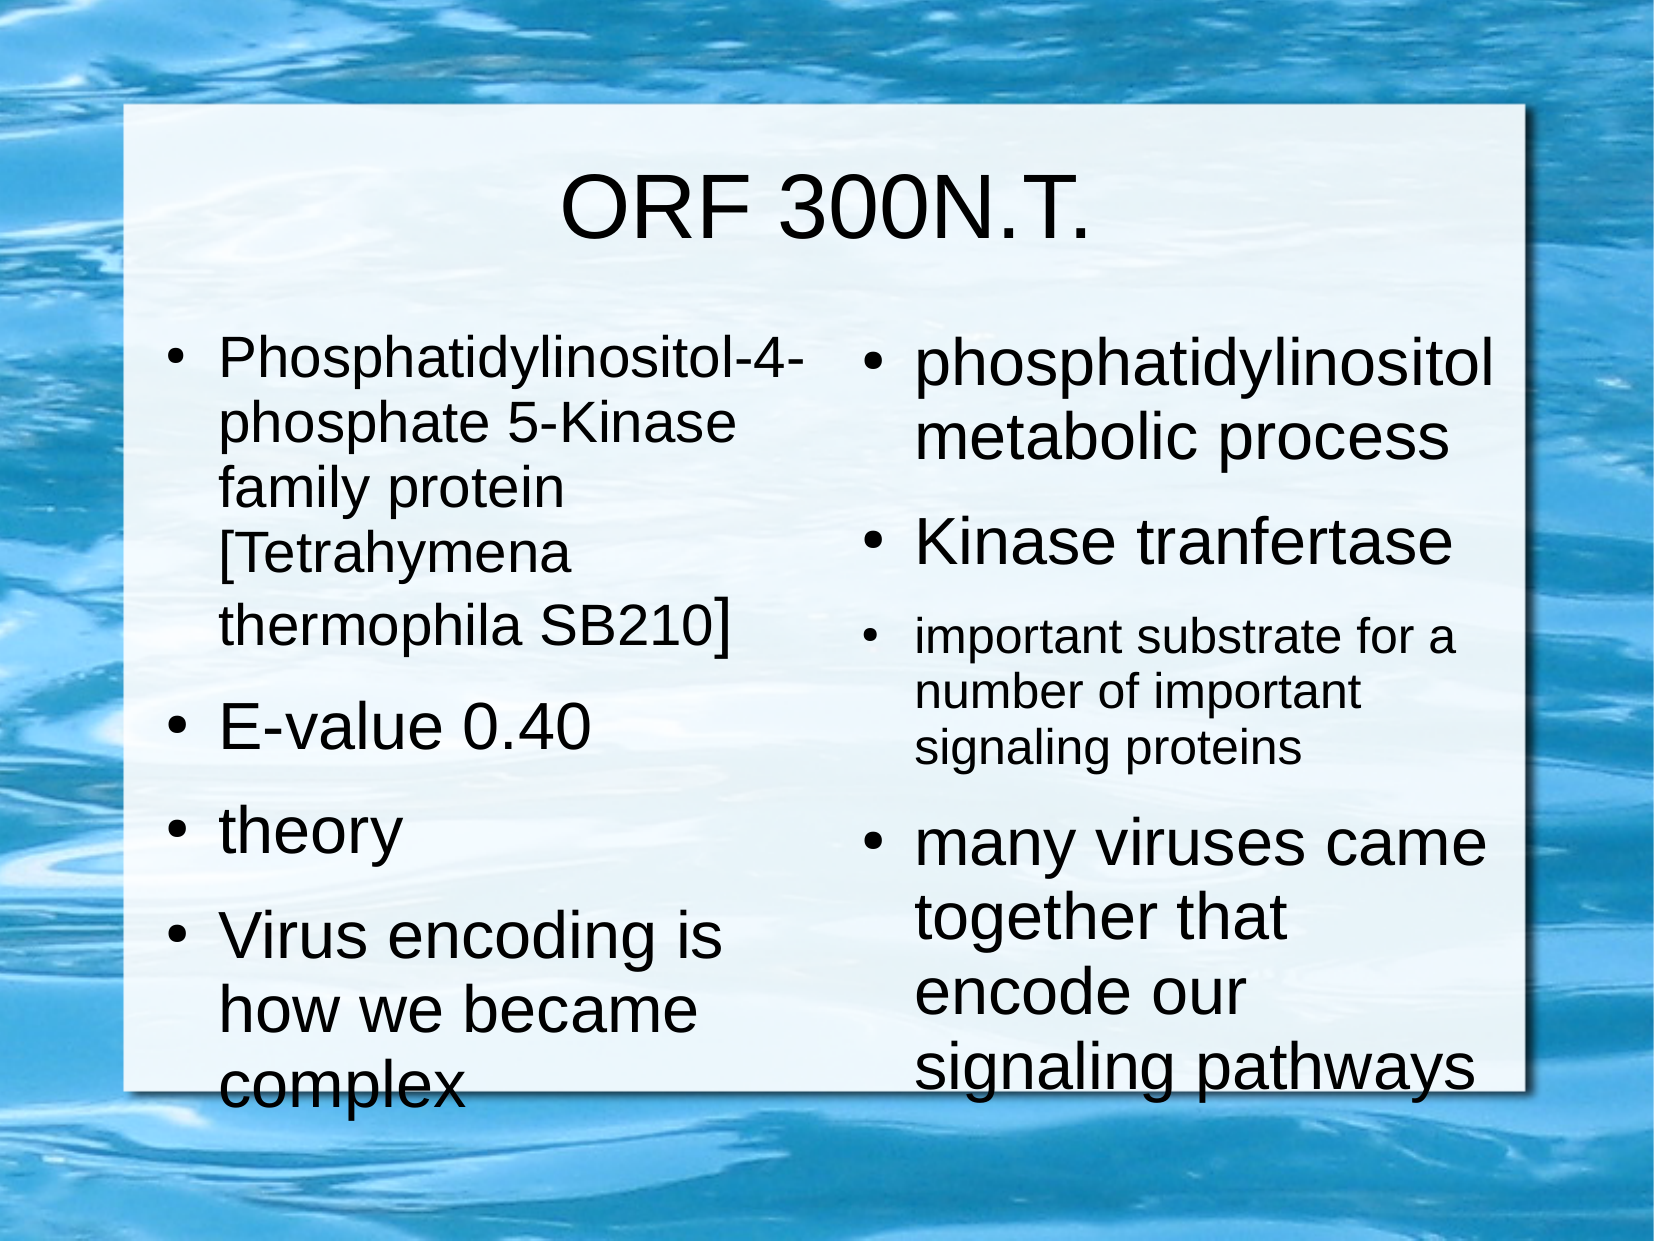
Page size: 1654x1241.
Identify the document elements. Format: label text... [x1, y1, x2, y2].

list Phosphatidylinositol-4-phosphate 5-Kinase family protein [Tetrahymena thermophila SB210] E-value 0.40 theory Virus encoding is how we became complex [147, 324, 811, 1121]
title ORF 300N.T. [147, 125, 1506, 288]
list phosphatidylinositol metabolic process Kinase tranfertase important substrate for a number of important signaling proteins many viruses came together that encode our signaling pathways [843, 324, 1507, 1104]
picture [0, 0, 1654, 1241]
